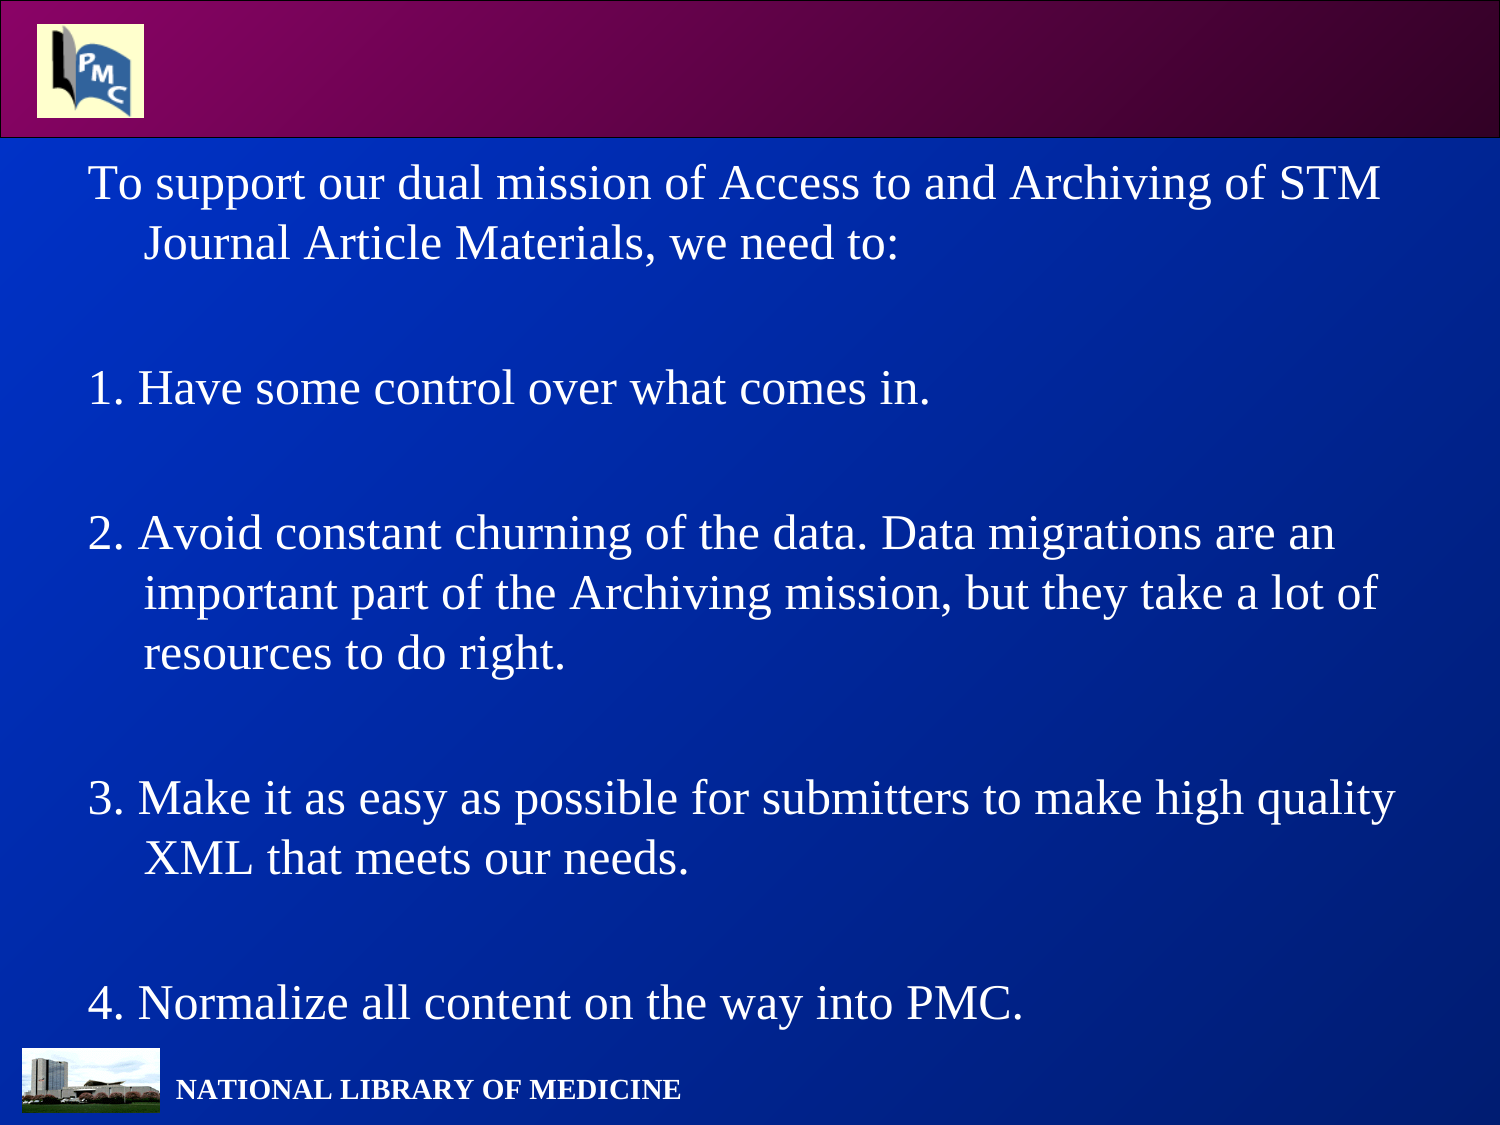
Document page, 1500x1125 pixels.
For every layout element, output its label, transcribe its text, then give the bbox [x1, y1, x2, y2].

list To support our dual mission of Access to and Archiving of STM Journal Article Materials, we need to: 1. Have some control over what comes in. 2. Avoid constant churning of the data. Data migrations are an important part of the Archiving mission, but they take a lot of resources to do right. 3. Make it as easy as possible for submitters to make high quality XML that meets our needs. 4. Normalize all content on the way into PMC. [72, 142, 1422, 1038]
picture [22, 1048, 160, 1113]
